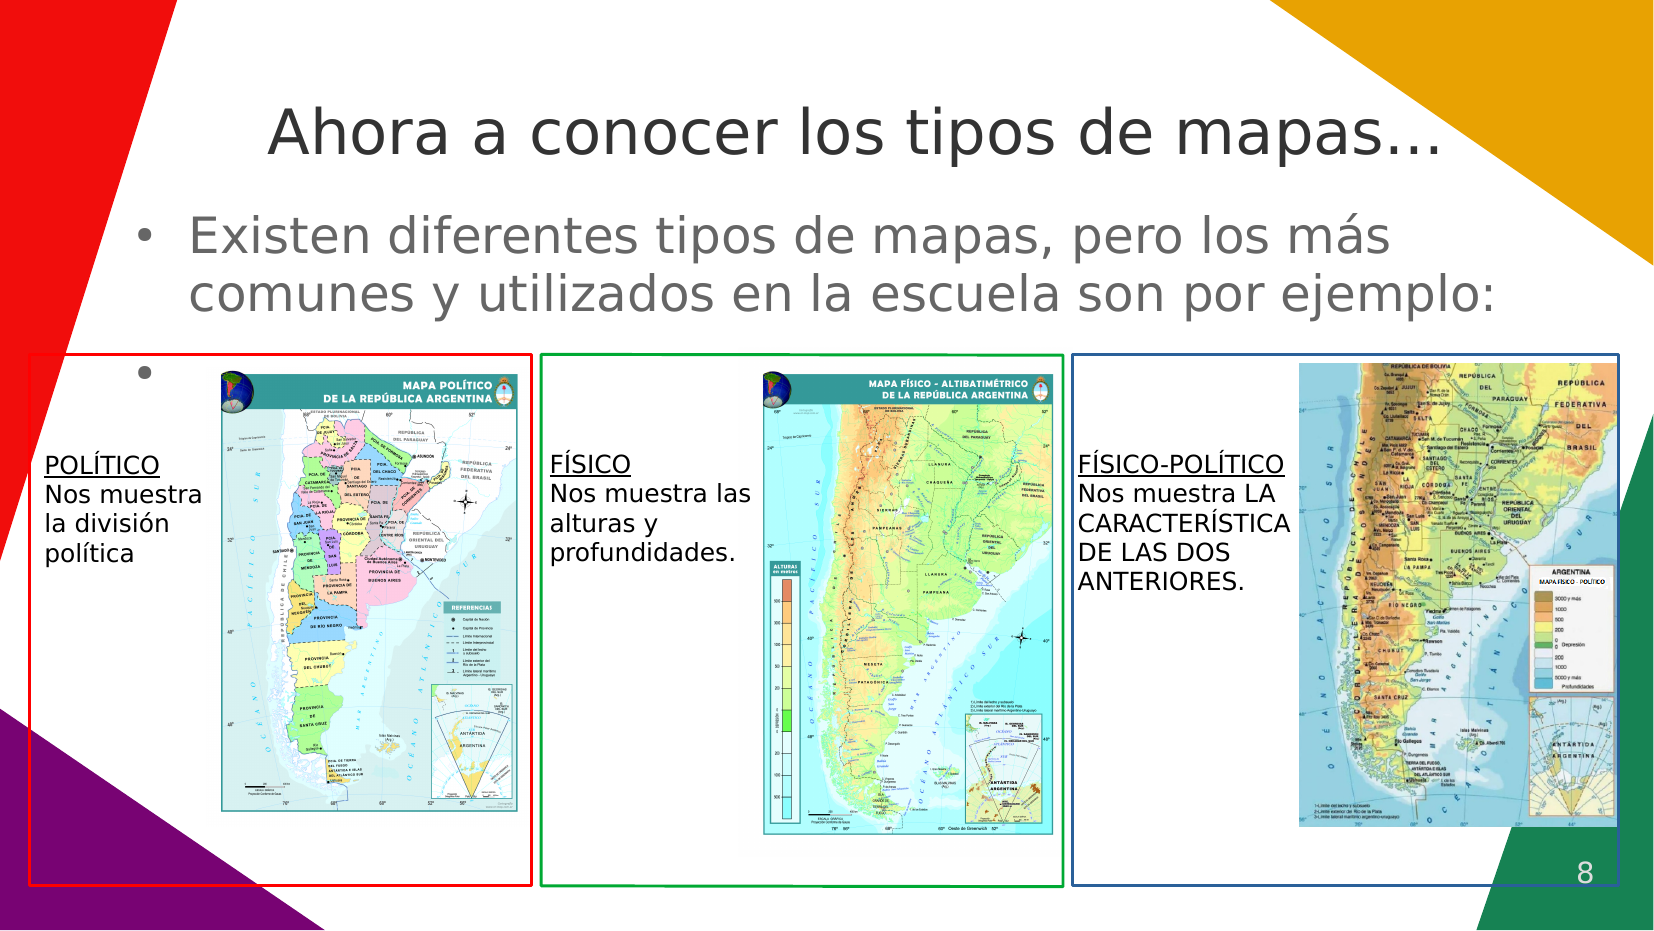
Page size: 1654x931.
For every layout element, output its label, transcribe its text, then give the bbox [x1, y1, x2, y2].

text_box POLÍTICO Nos muestra la división política [31, 443, 118, 591]
list Existen diferentes tipos de mapas, pero los más comunes y utilizados en la escuela son por ejemplo: [118, 206, 1536, 798]
picture [738, 798, 1061, 857]
picture [1065, 798, 1071, 857]
title Ahora a conocer los tipos de mapas... [147, 59, 1565, 207]
picture [206, 798, 530, 827]
picture [1299, 363, 1617, 827]
